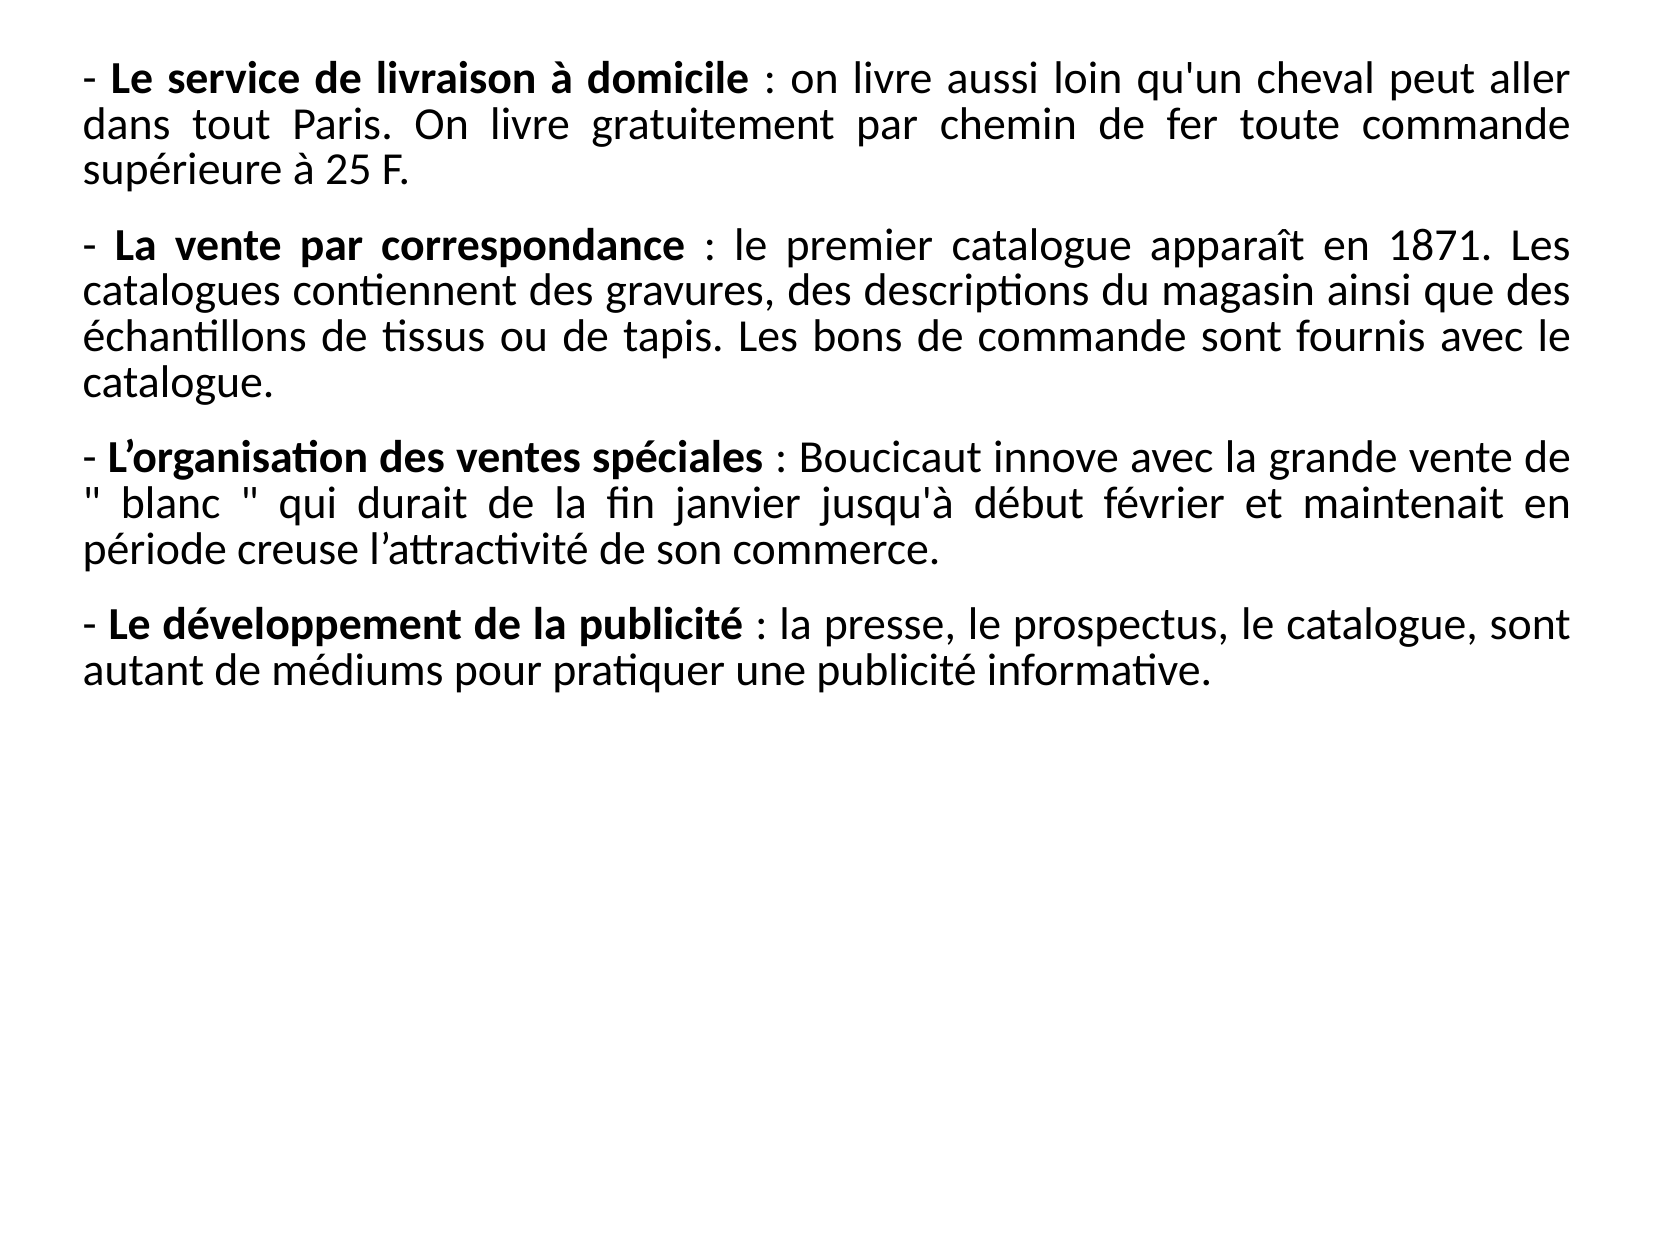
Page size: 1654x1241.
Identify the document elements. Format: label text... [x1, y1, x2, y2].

list - Le service de livraison à domicile : on livre aussi loin qu'un cheval peut aller dans tout Paris. On livre gratuitement par chemin de fer toute commande supérieure à 25 F. - La vente par correspondance : le premier catalogue apparaît en 1871. Les catalogues contiennent des gravures, des descriptions du magasin ainsi que des échantillons de tissus ou de tapis. Les bons de commande sont fournis avec le catalogue. - L’organisation des ventes spéciales : Boucicaut innove avec la grande vente de " blanc " qui durait de la fin janvier jusqu'à début février et maintenait en période creuse l’attractivité de son commerce. - Le développement de la publicité : la presse, le prospectus, le catalogue, sont autant de médiums pour pratiquer une publicité informative. [82, 59, 1571, 1109]
